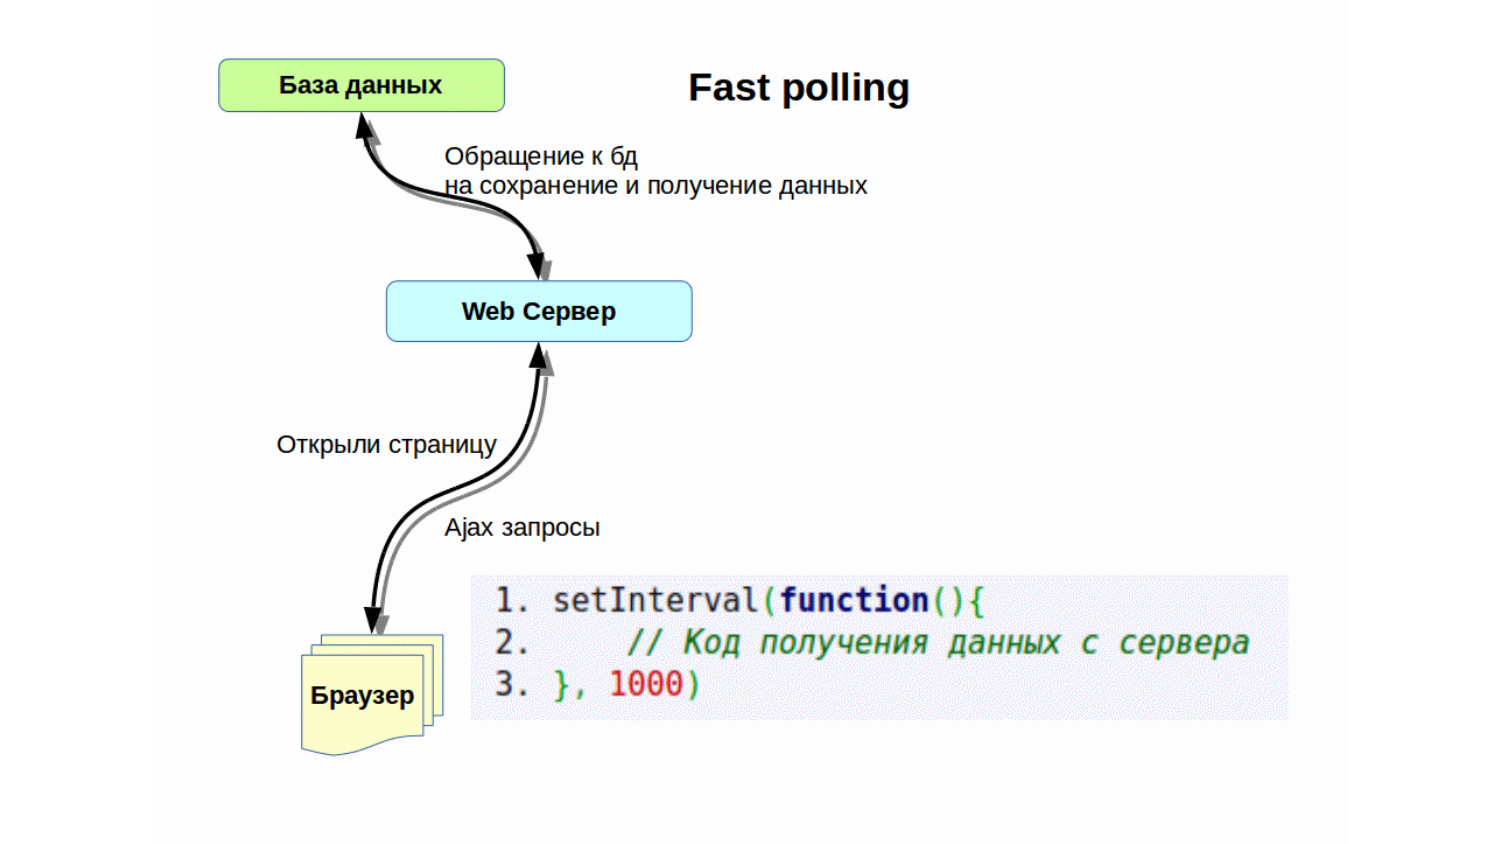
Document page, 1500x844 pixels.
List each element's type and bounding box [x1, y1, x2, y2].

picture [153, 0, 1347, 844]
